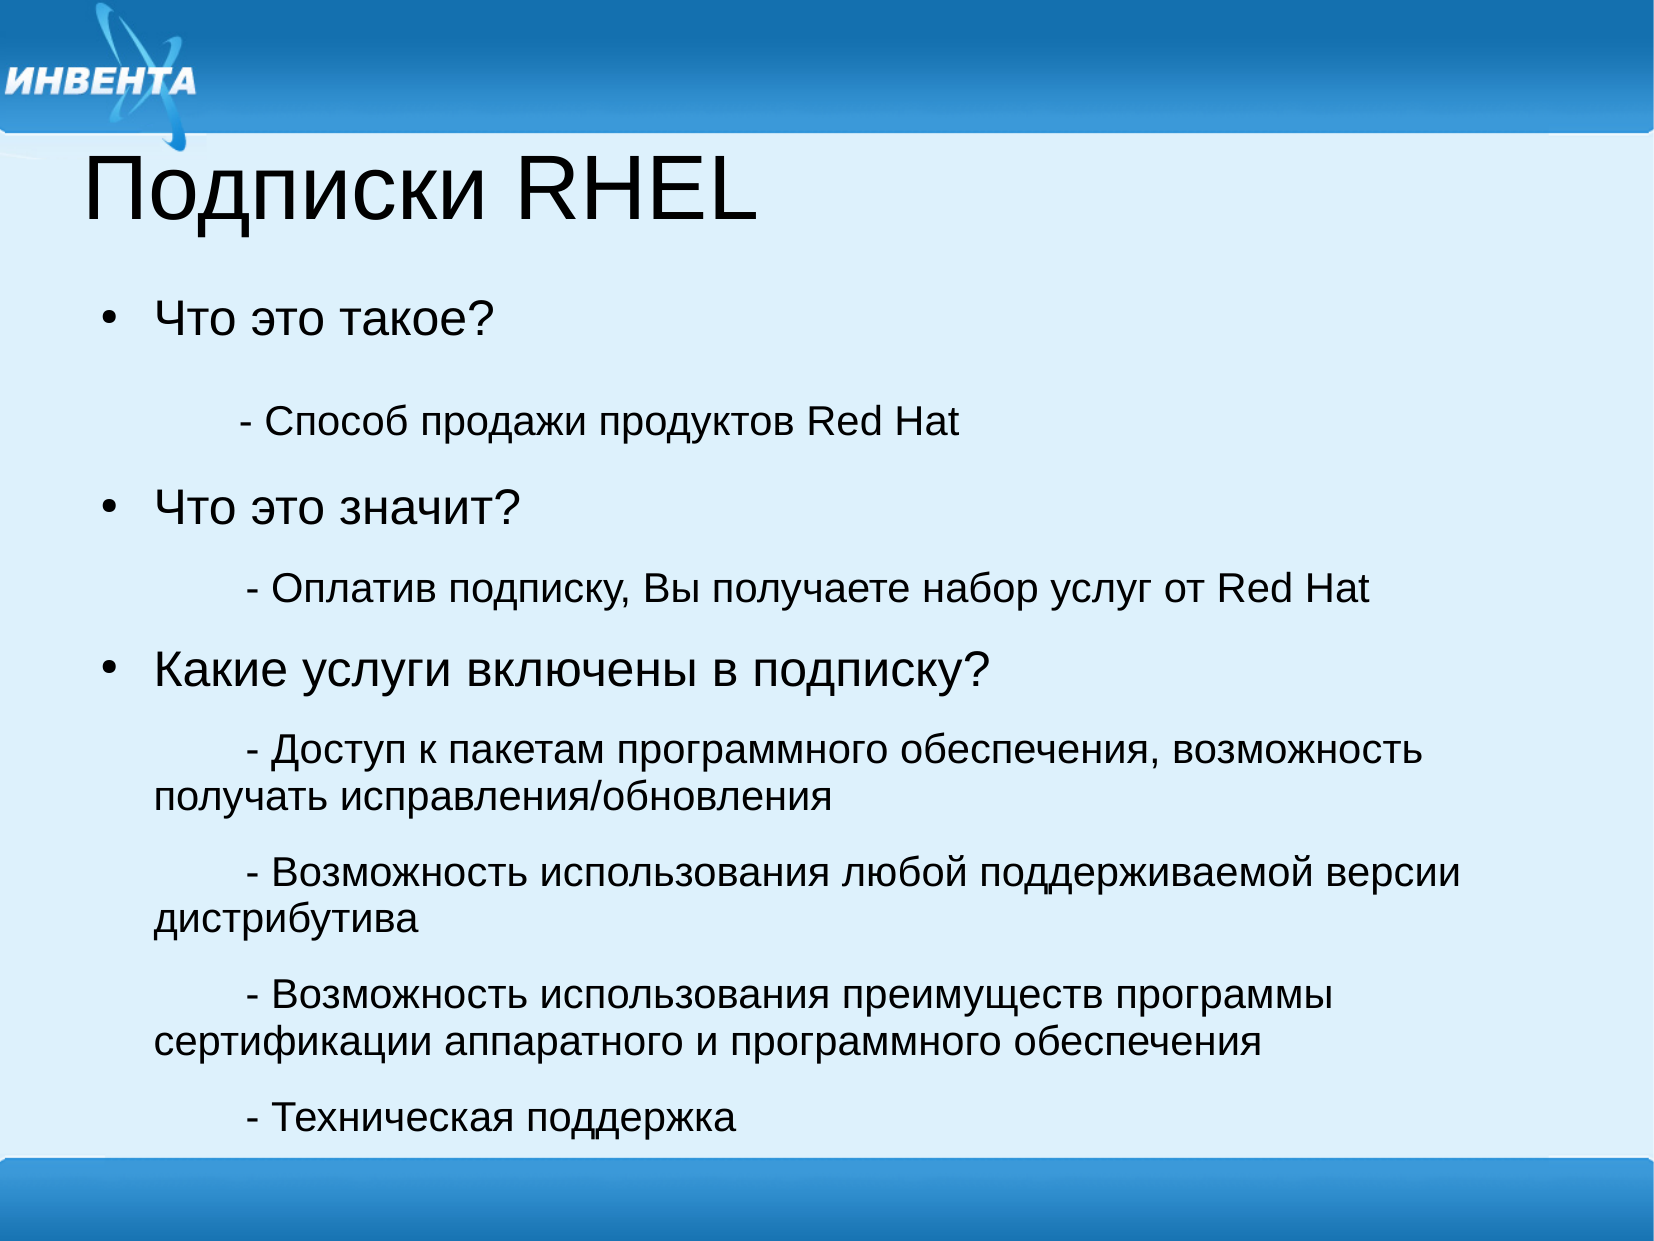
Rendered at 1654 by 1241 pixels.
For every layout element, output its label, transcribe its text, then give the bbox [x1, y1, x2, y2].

title Подписки RHEL [82, 120, 1571, 257]
list Что это такое? - Способ продажи продуктов Red Hat Что это значит? - Оплатив подписку, Вы получаете набор услуг от Red Hat Какие услуги включены в подписку? - Доступ к пакетам программного обеспечения, возможность получать исправления/обновления - Возможность использования любой поддерживаемой версии дистрибутива - Возможность использования преимуществ программы сертификации аппаратного и программного обеспечения - Техническая поддержка [82, 290, 1538, 1141]
picture [0, 0, 1654, 1241]
